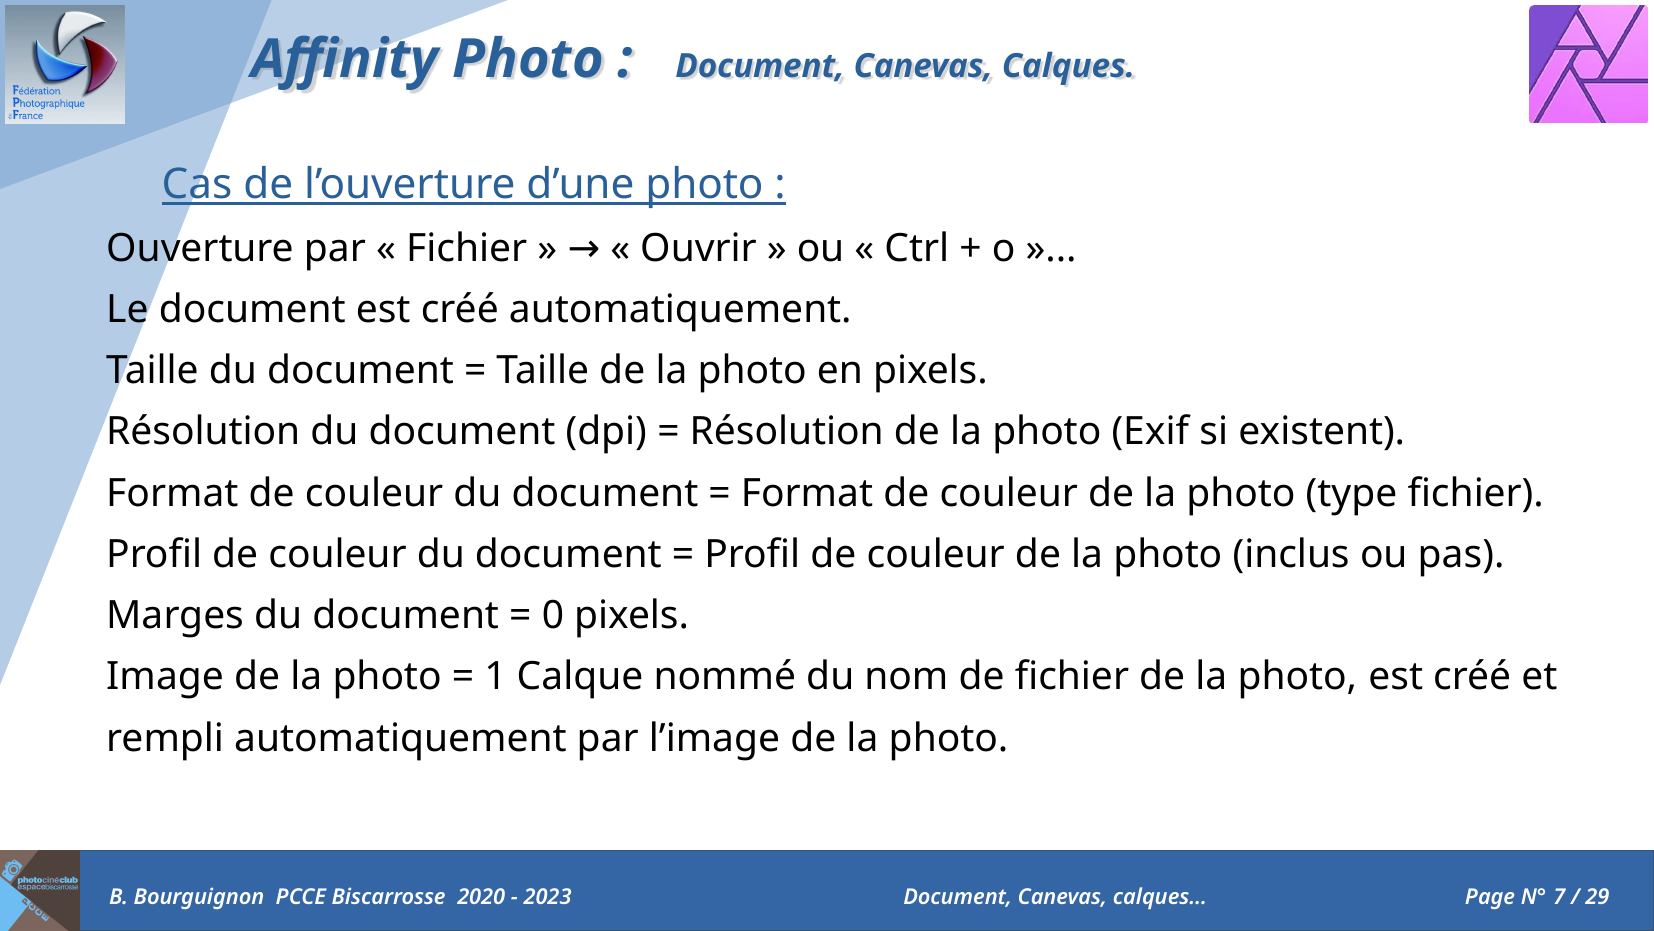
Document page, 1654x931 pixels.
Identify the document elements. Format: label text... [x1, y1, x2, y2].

list Cas de l’ouverture d’une photo : Ouverture par « Fichier » → « Ouvrir » ou « Ctrl + o »... Le document est créé automatiquement. Taille du document = Taille de la photo en pixels. Résolution du document (dpi) = Résolution de la photo (Exif si existent). Format de couleur du document = Format de couleur de la photo (type fichier). Profil de couleur du document = Profil de couleur de la photo (inclus ou pas). Marges du document = 0 pixels. Image de la photo = 1 Calque nommé du nom de fichier de la photo, est créé et rempli automatiquement par l’image de la photo. [106, 153, 1560, 815]
picture [1529, 5, 1648, 123]
picture [0, 850, 80, 931]
picture [5, 5, 125, 124]
